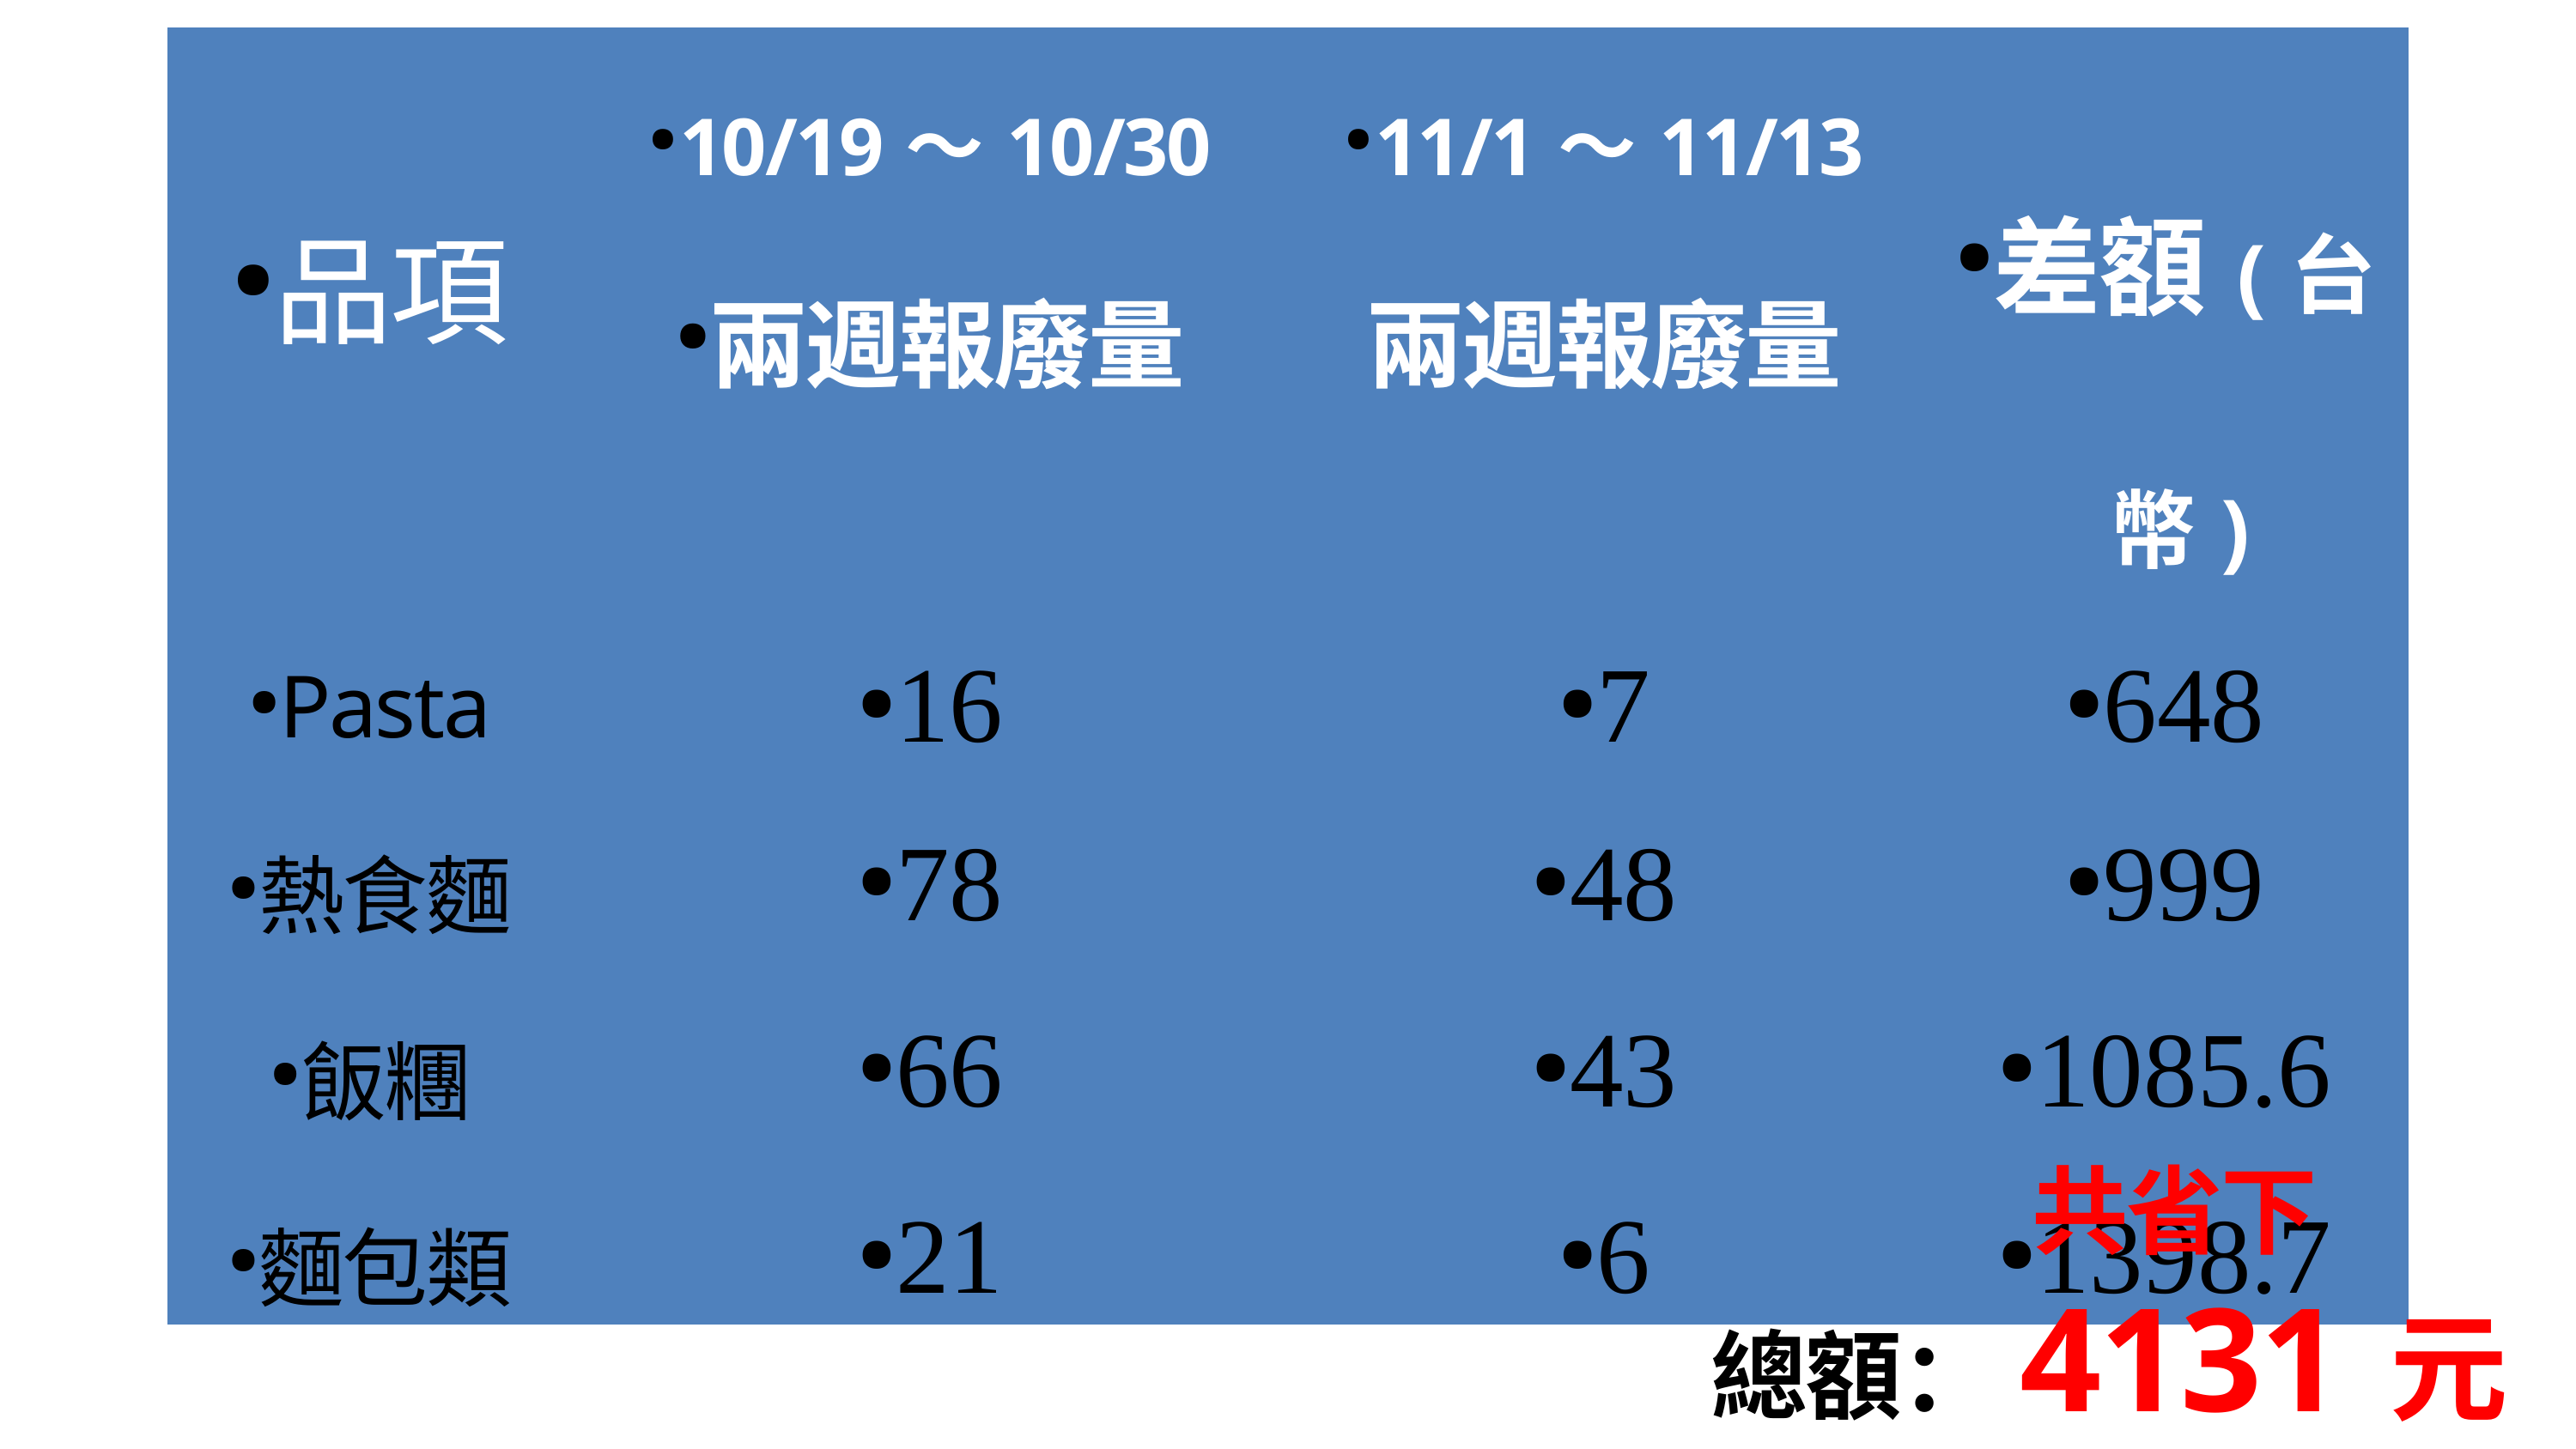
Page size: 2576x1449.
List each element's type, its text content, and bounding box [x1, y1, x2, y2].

table_cell 999 [1921, 766, 2409, 952]
text_box 共省下 [2019, 1143, 2332, 1275]
table_header 品項 [167, 27, 573, 587]
table_cell 熱食麵 [167, 766, 573, 952]
table_header 10/19～10/30 兩週報廢量 [573, 27, 1288, 587]
table_cell 16 [573, 587, 1288, 766]
table_cell 43 [1288, 952, 1921, 1138]
table_cell 78 [573, 766, 1288, 952]
table_header 11/1～11/13 兩週報廢量 [1288, 27, 1921, 587]
table_cell 6 [1288, 1138, 1921, 1325]
table_cell 1085.6 [1921, 952, 2409, 1138]
table_cell 21 [573, 1138, 1288, 1325]
table_cell 648 [1921, 587, 2409, 766]
table_cell 1398.7 [1921, 1138, 2409, 1262]
text_box 總額：4131 元 [1698, 1262, 2576, 1449]
table_cell 麵包類 [167, 1138, 573, 1325]
table_cell 飯糰 [167, 952, 573, 1138]
table_cell Pasta [167, 587, 573, 766]
table_cell 7 [1288, 587, 1921, 766]
table_cell 48 [1288, 766, 1921, 952]
table_cell 66 [573, 952, 1288, 1138]
table_header 差額(台幣) [1921, 27, 2409, 587]
